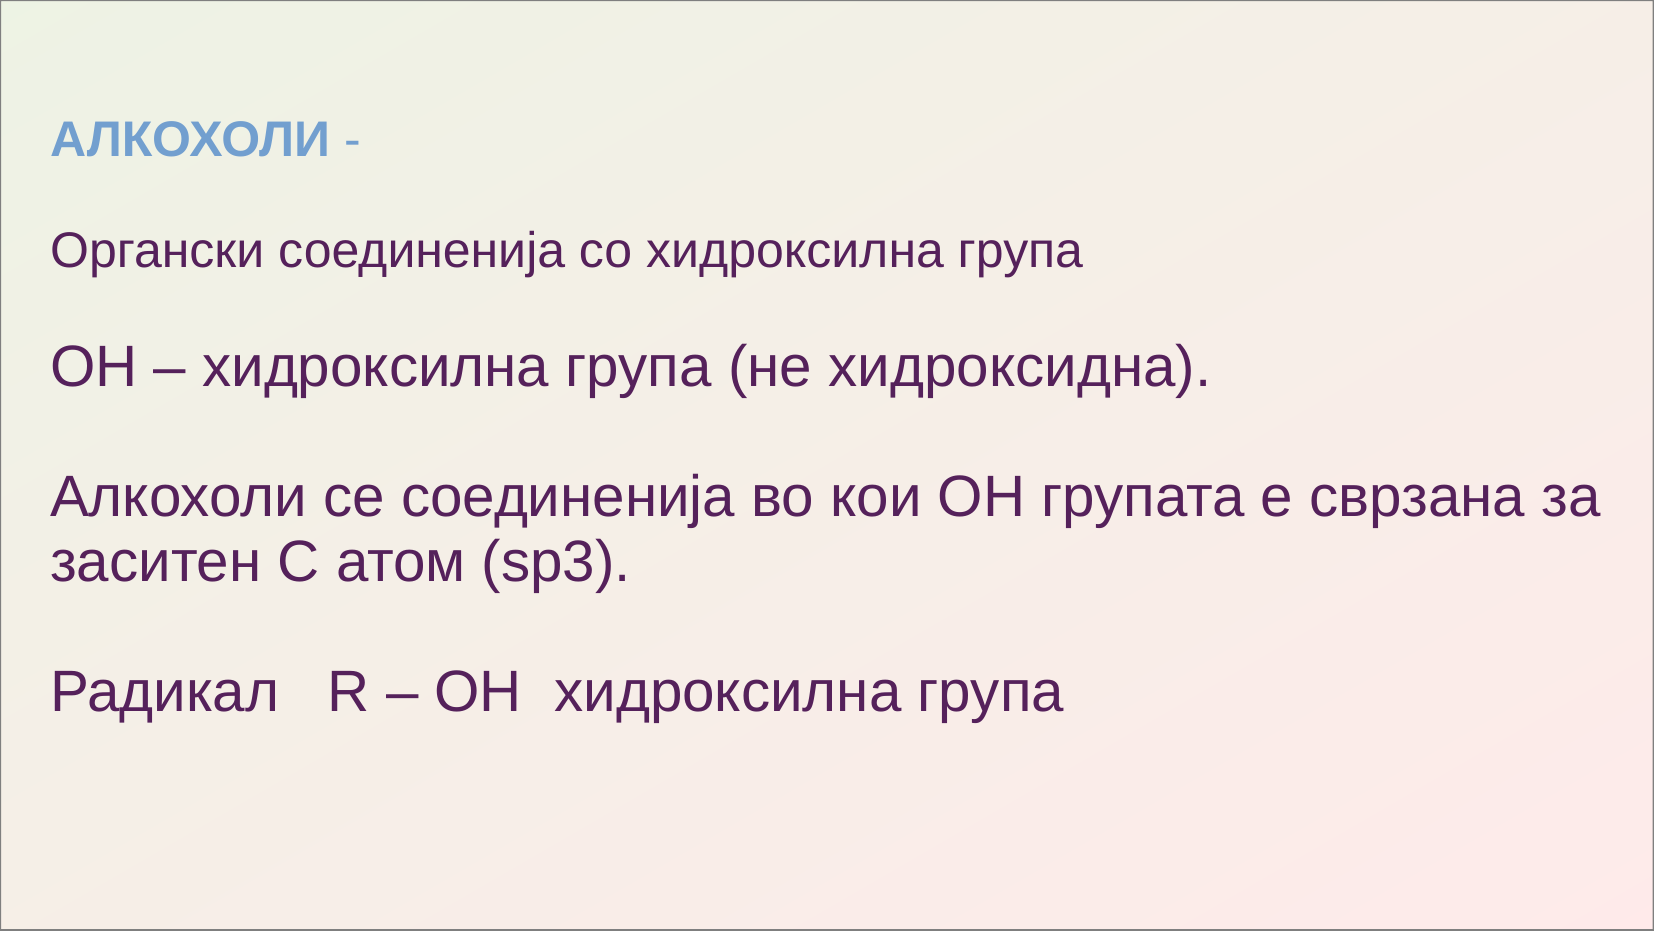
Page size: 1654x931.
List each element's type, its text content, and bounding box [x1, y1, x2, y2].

text_box АЛКОХОЛИ - Органски соединенија со хидроксилна група ОН – хидроксилна група (не хидроксидна). Алкохоли се соединенија во кои ОН групата е сврзана за заситен С атом (sp3). Радикал R – OH хидроксилна група [35, 103, 1617, 797]
